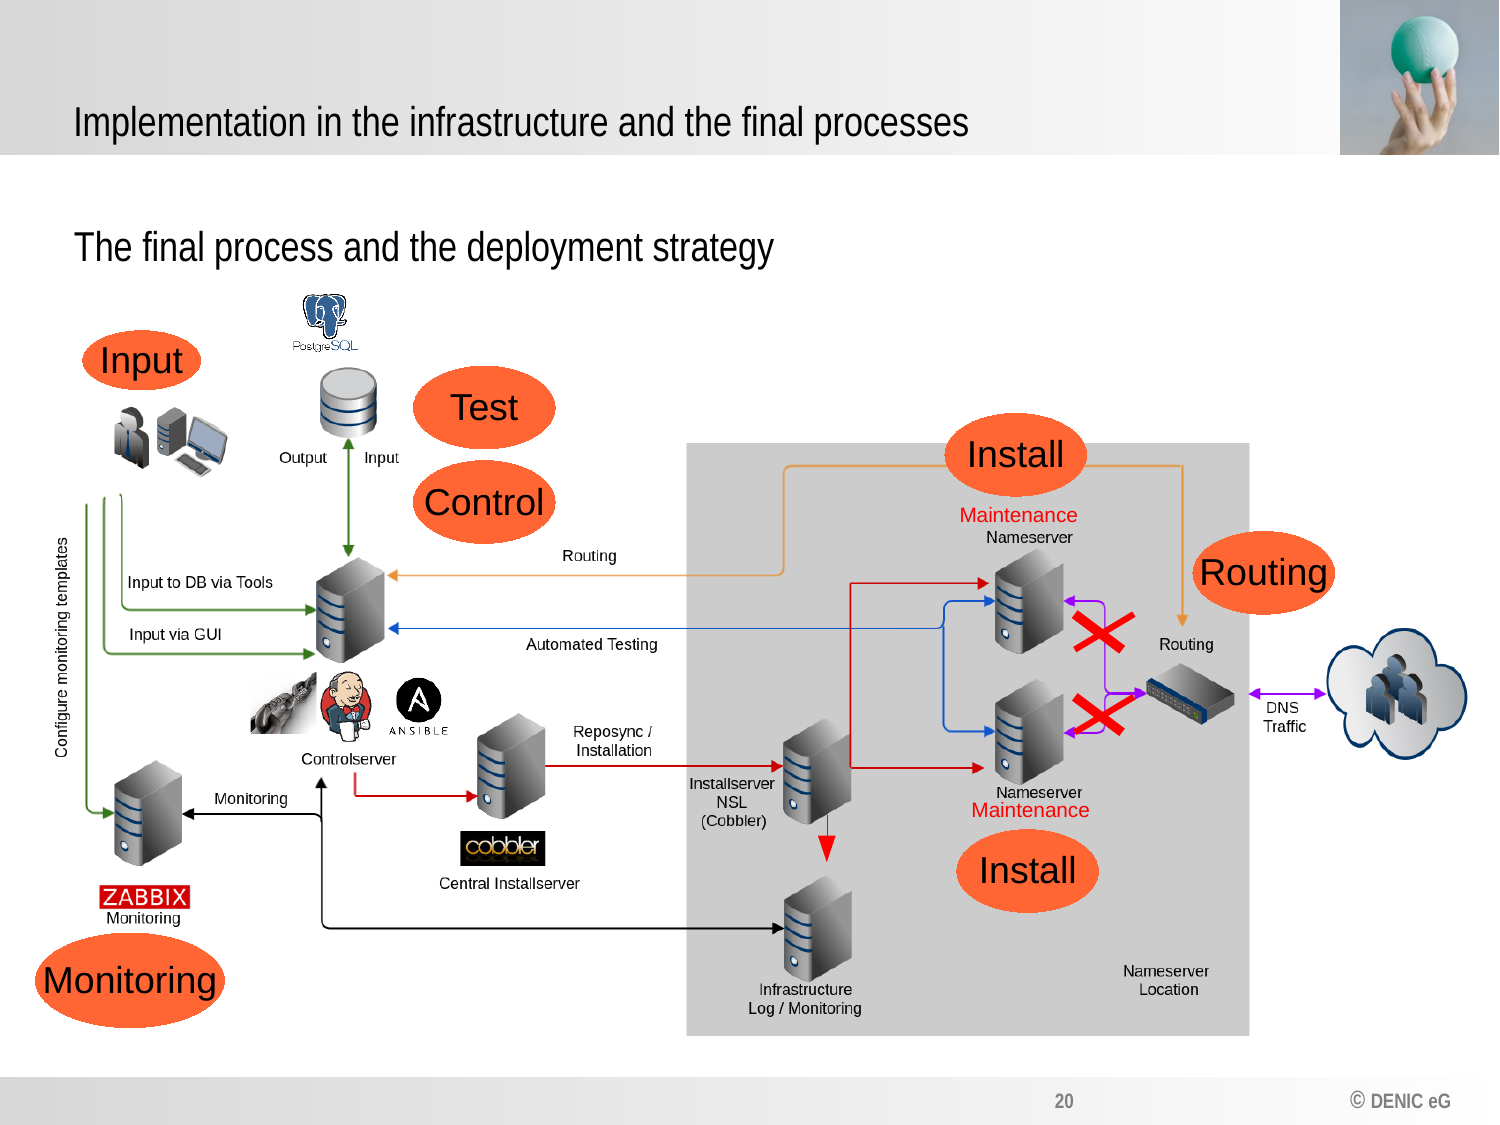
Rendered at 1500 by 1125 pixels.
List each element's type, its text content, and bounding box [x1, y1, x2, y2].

picture [47, 265, 1484, 1052]
text_box The final process and the deployment strategy [58, 212, 1075, 276]
text_box Install [944, 413, 1087, 496]
text_box Control [413, 460, 556, 544]
text_box Monitoring [35, 933, 225, 1028]
text_box Install [956, 830, 1099, 913]
picture [1340, 0, 1499, 155]
text_box Maintenance [956, 791, 1134, 830]
text_box Implementation in the infrastructure and the final processes [73, 75, 1350, 146]
text_box <Nummer> © DENIC eG [79, 1083, 1452, 1122]
text_box Maintenance [944, 496, 1123, 535]
text_box Routing [1192, 531, 1335, 615]
text_box Test [413, 366, 556, 449]
text_box Input [82, 330, 201, 390]
